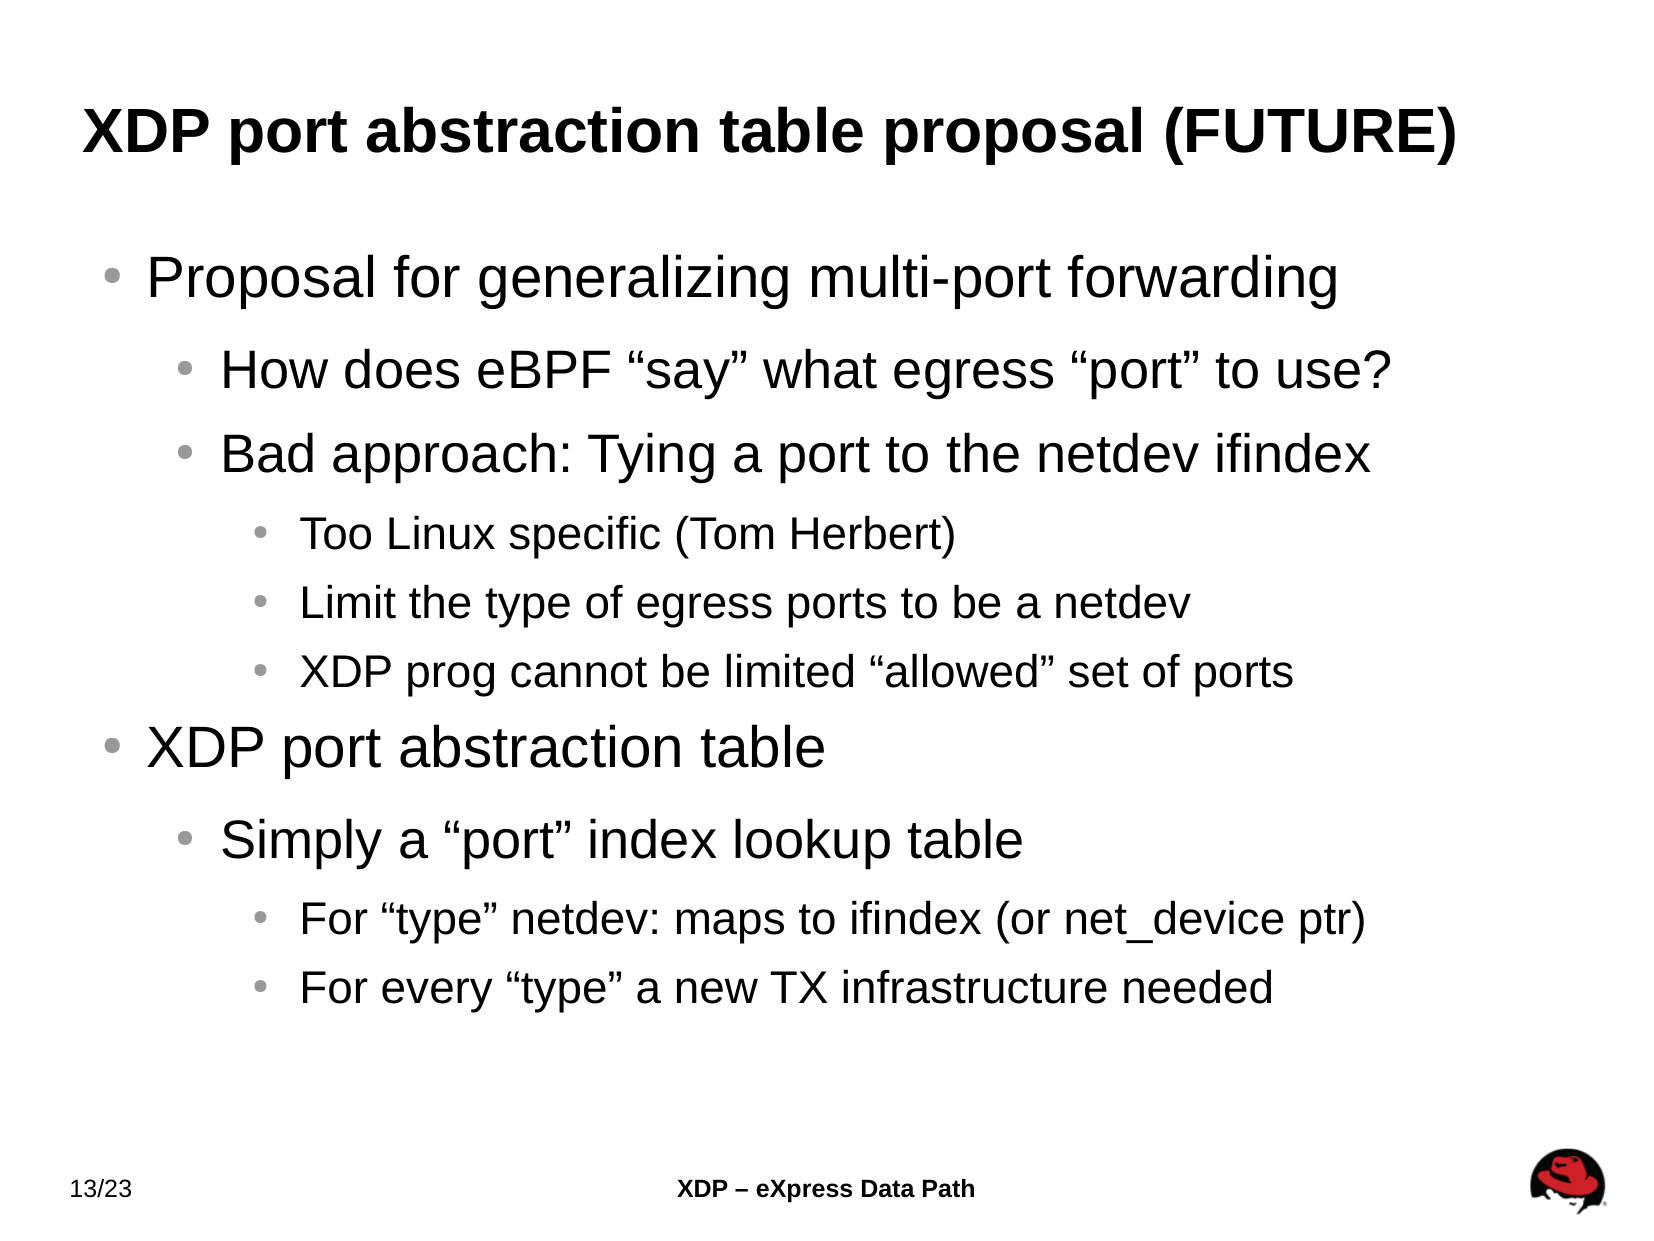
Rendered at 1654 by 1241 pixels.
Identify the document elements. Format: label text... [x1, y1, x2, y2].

title XDP port abstraction table proposal (FUTURE) [82, 37, 1571, 226]
list Proposal for generalizing multi-port forwarding How does eBPF “say” what egress “port” to use? Bad approach: Tying a port to the netdev ifindex Too Linux specific (Tom Herbert) Limit the type of egress ports to be a netdev XDP prog cannot be limited “allowed” set of ports XDP port abstraction table Simply a “port” index lookup table For “type” netdev: maps to ifindex (or net_device ptr) For every “type” a new TX infrastructure needed [86, 244, 1576, 1039]
picture [1529, 1146, 1613, 1224]
